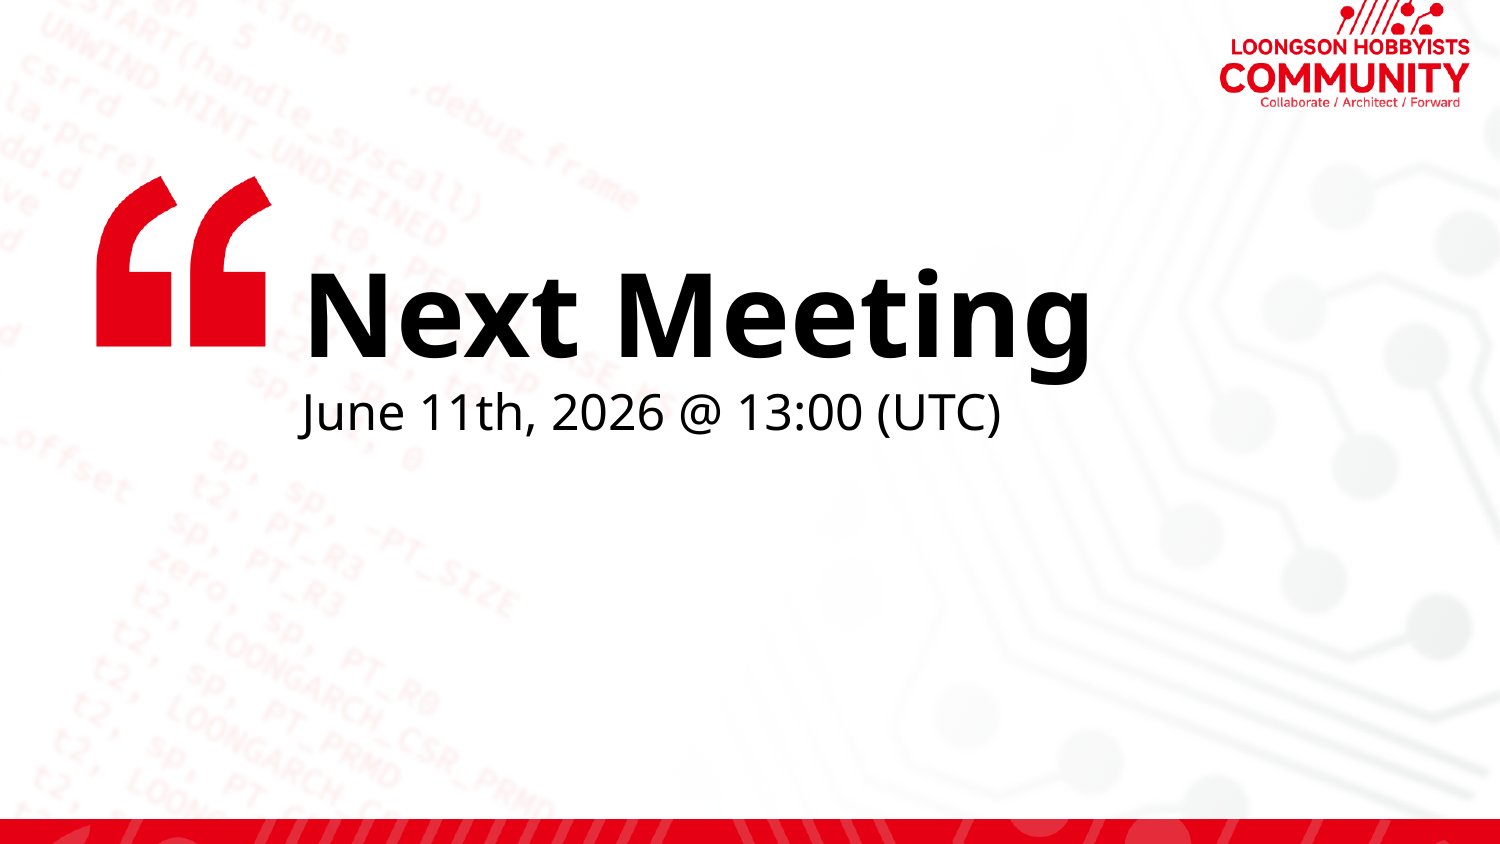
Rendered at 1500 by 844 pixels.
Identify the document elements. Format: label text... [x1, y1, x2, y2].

picture [0, 0, 1500, 844]
title Next Meeting June 11th, 2026 @ 13:00 (UTC) [286, 153, 1228, 529]
